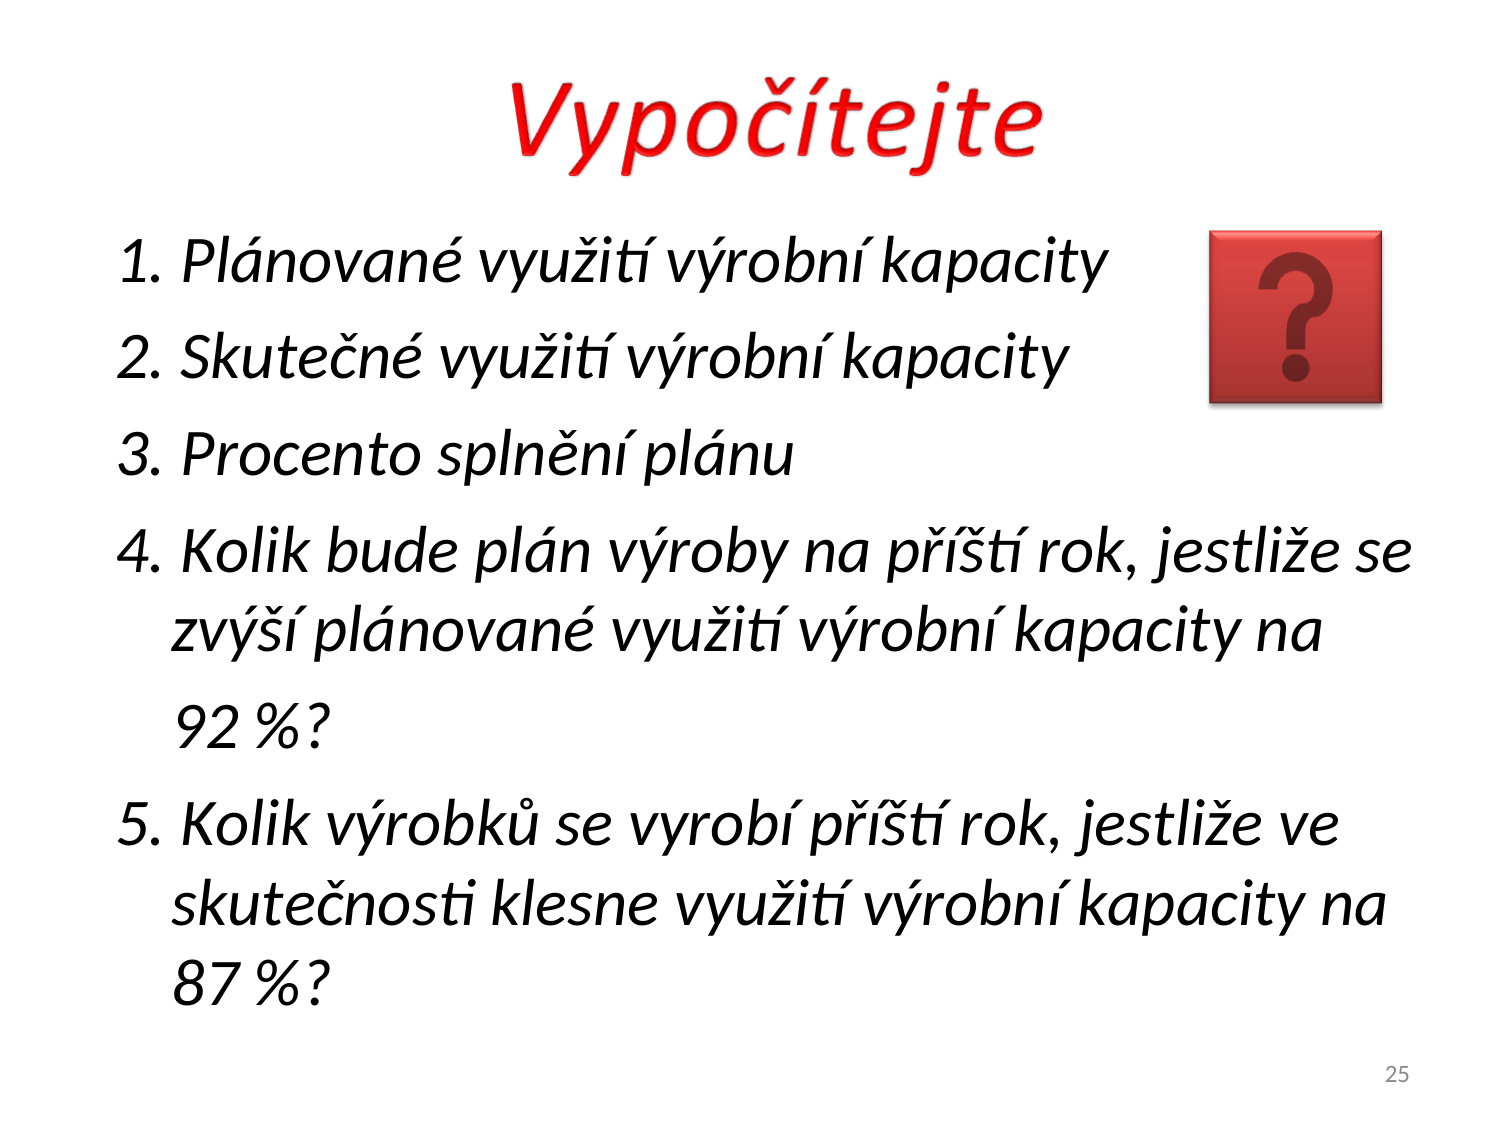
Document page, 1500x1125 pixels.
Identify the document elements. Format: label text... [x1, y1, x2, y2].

text_box <číslo> [1074, 1042, 1426, 1103]
picture [1201, 226, 1391, 416]
picture [428, 8, 1123, 196]
list 1. Plánované využití výrobní kapacity 2. Skutečné využití výrobní kapacity 3. Procento splnění plánu 4. Kolik bude plán výroby na příští rok, jestliže se zvýší plánované využití výrobní kapacity na 92 %? 5. Kolik výrobků se vyrobí příští rok, jestliže ve skutečnosti klesne využití výrobní kapacity na 87 %? [100, 207, 1451, 1123]
